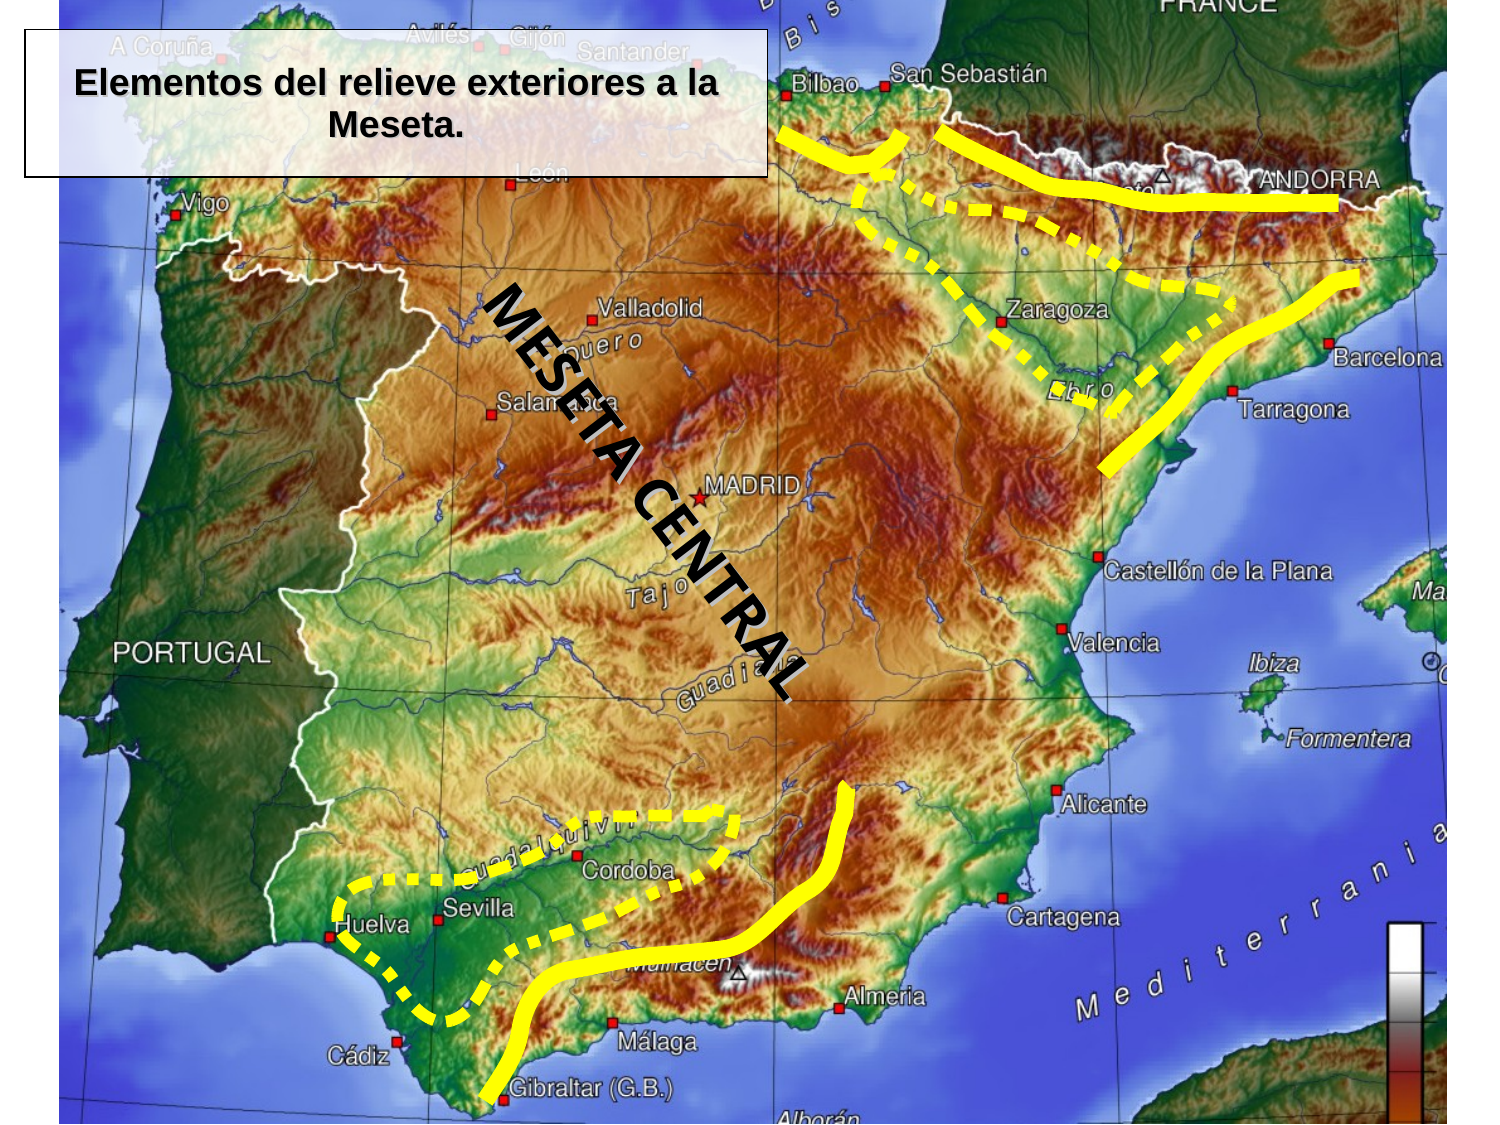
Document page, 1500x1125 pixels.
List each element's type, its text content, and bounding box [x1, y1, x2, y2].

text_box Elementos del relieve exteriores a la Meseta. [24, 29, 768, 178]
text_box MESETA CENTRAL [398, 197, 903, 783]
picture [59, 0, 1447, 1124]
